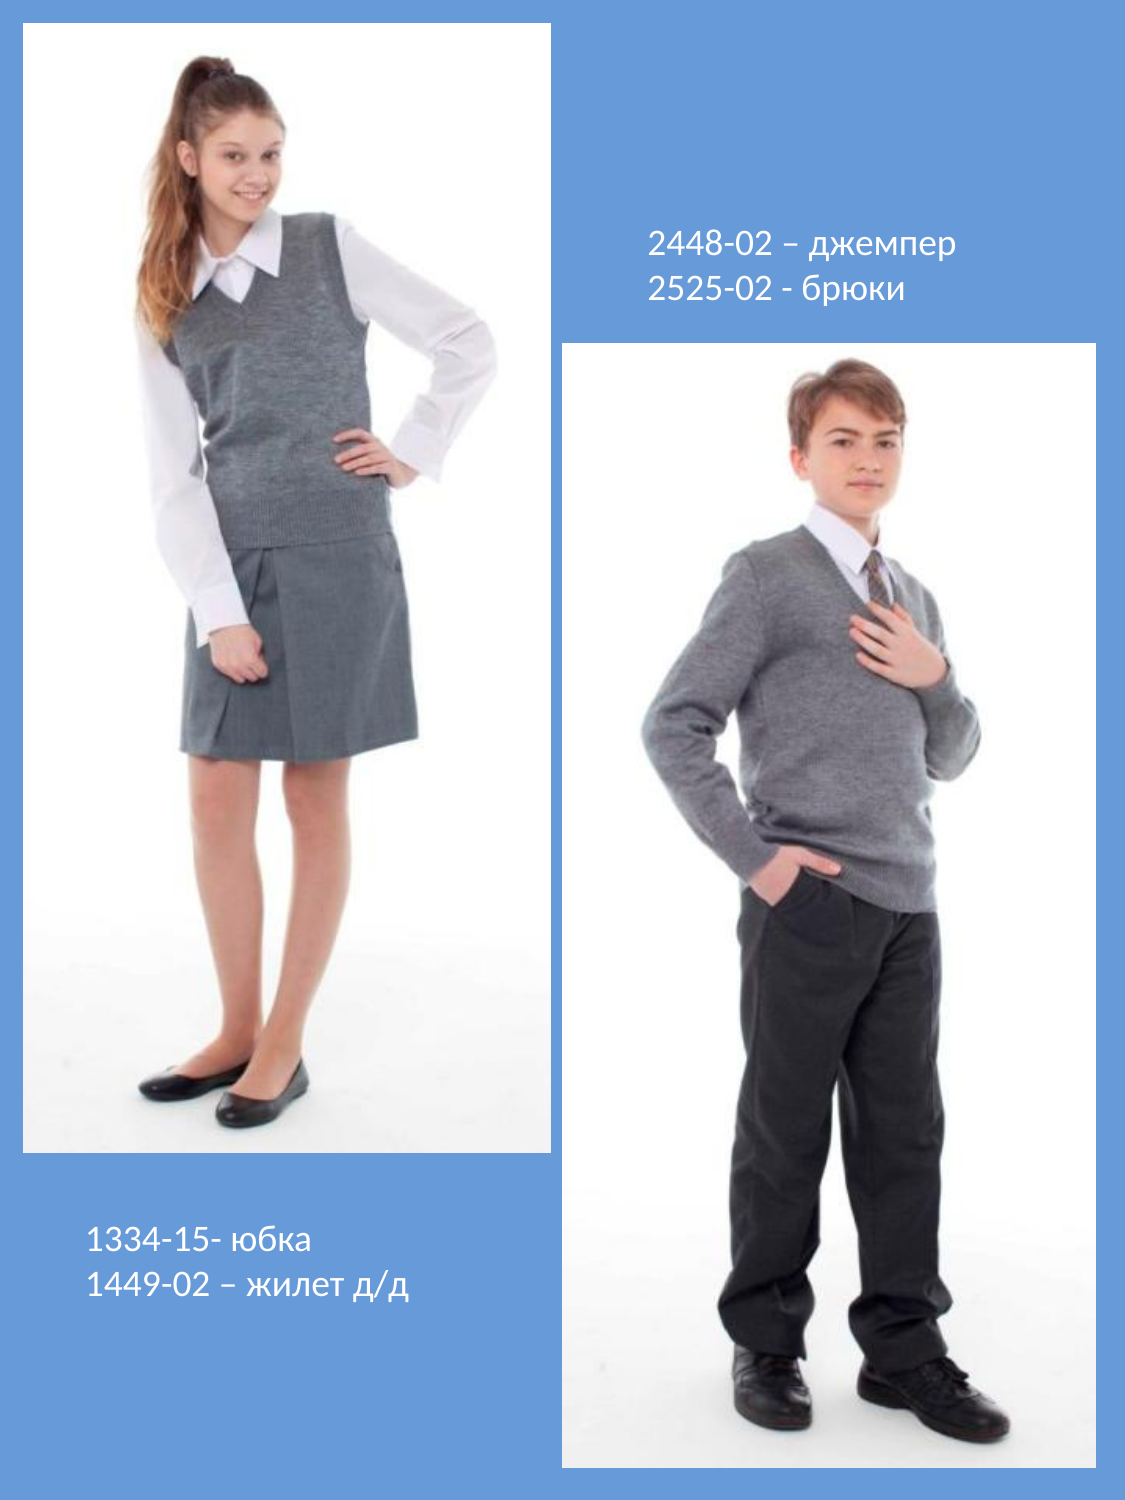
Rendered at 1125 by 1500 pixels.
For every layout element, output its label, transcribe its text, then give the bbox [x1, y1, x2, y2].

text_box 2448-02 – джемпер 2525-02 - брюки [632, 152, 1043, 329]
text_box 1334-15- юбка 1449-02 – жилет д/д [70, 1148, 481, 1325]
picture [562, 343, 1096, 1468]
picture [23, 23, 551, 1153]
